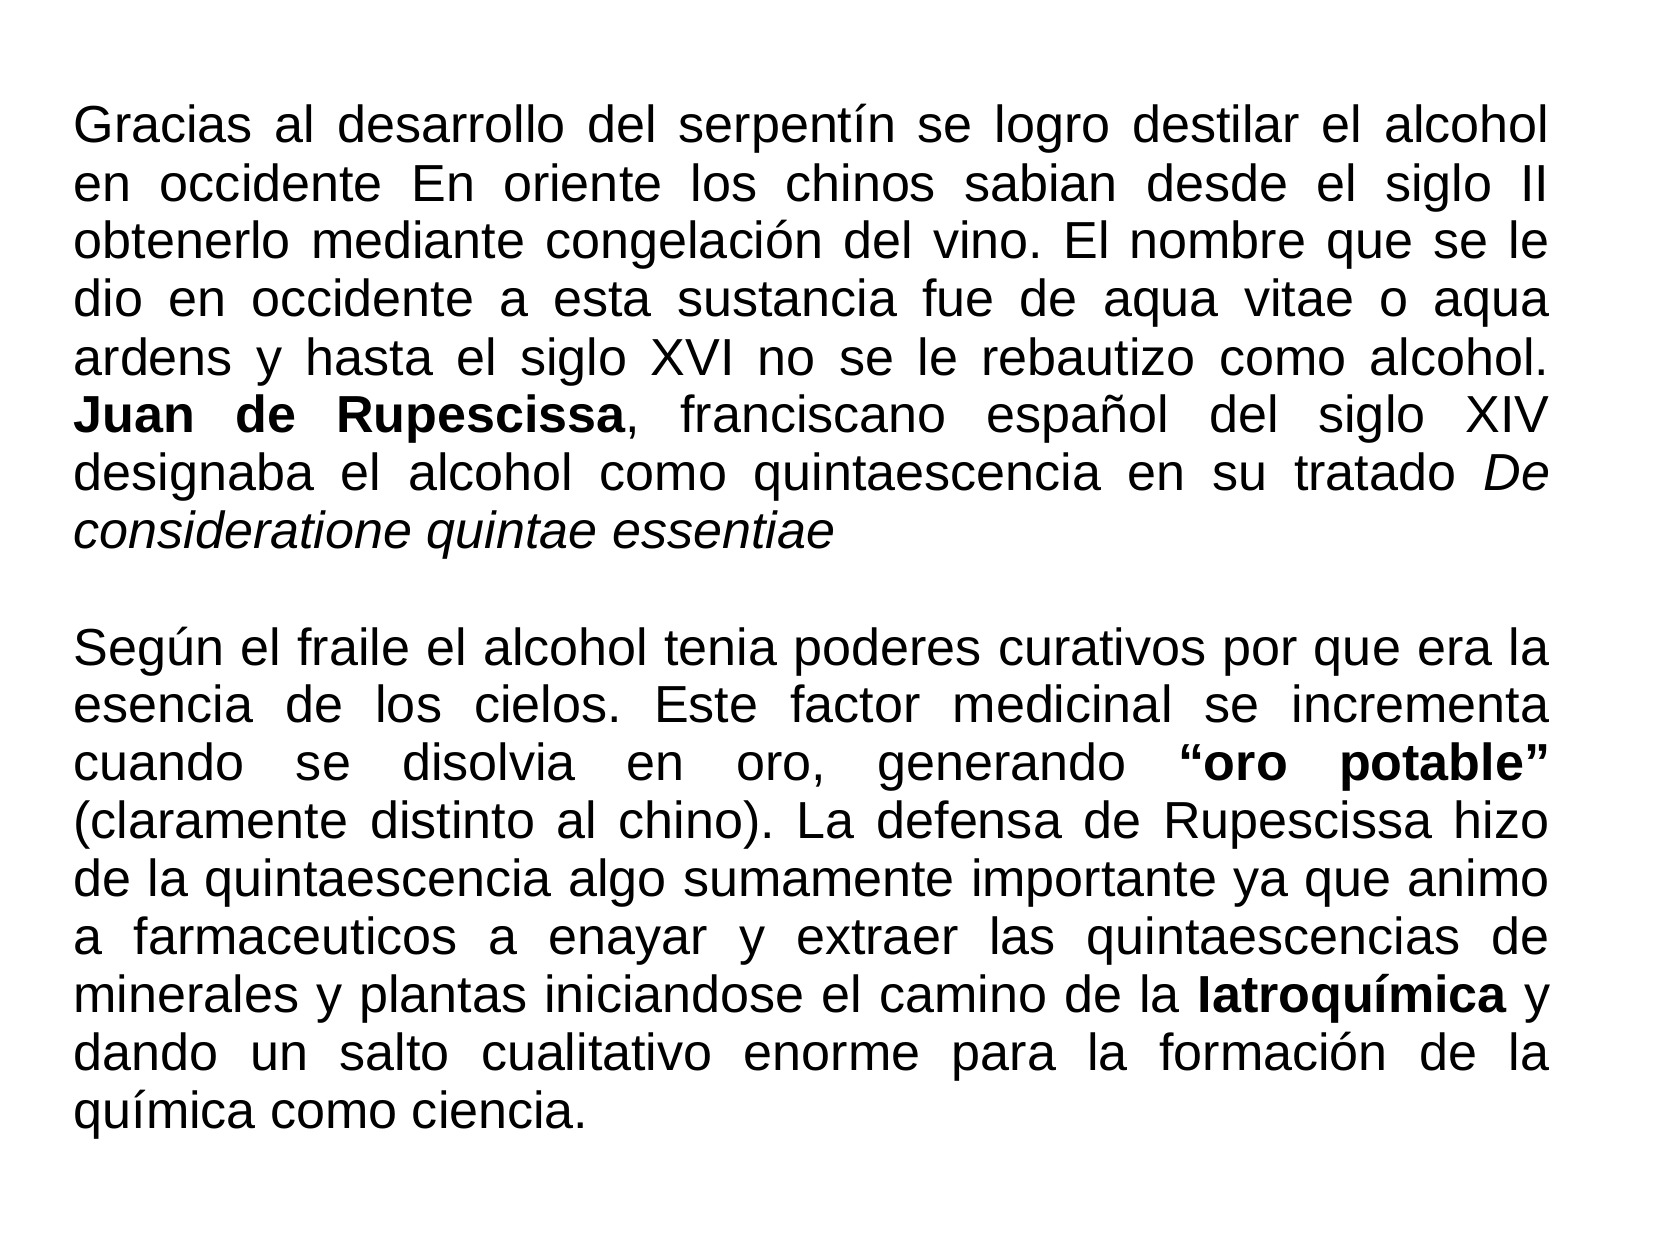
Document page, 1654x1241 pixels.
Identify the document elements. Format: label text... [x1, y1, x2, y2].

text_box Gracias al desarrollo del serpentín se logro destilar el alcohol en occidente En oriente los chinos sabian desde el siglo II obtenerlo mediante congelación del vino. El nombre que se le dio en occidente a esta sustancia fue de aqua vitae o aqua ardens y hasta el siglo XVI no se le rebautizo como alcohol. Juan de Rupescissa, franciscano español del siglo XIV designaba el alcohol como quintaescencia en su tratado De consideratione quintae essentiae Según el fraile el alcohol tenia poderes curativos por que era la esencia de los cielos. Este factor medicinal se incrementa cuando se disolvia en oro, generando “oro potable” (claramente distinto al chino). La defensa de Rupescissa hizo de la quintaescencia algo sumamente importante ya que animo a farmaceuticos a enayar y extraer las quintaescencias de minerales y plantas iniciandose el camino de la Iatroquímica y dando un salto cualitativo enorme para la formación de la química como ciencia. [59, 88, 1565, 1148]
